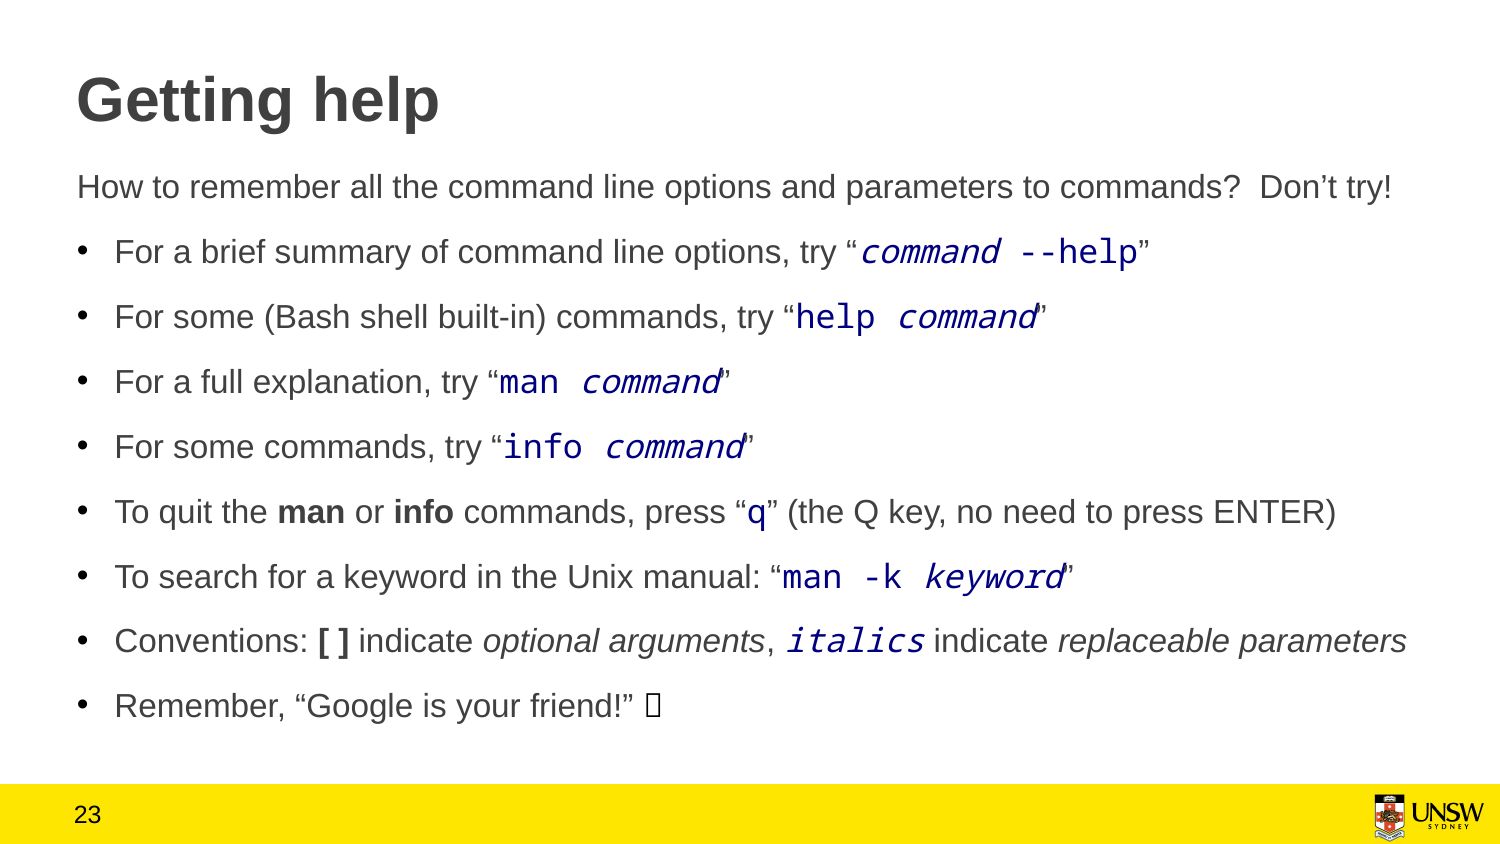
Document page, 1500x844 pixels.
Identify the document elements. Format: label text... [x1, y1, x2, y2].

picture [0, 784, 1500, 844]
title Getting help [76, 59, 1427, 136]
list How to remember all the command line options and parameters to commands? Don’t try! For a brief summary of command line options, try “command --help” For some (Bash shell built-in) commands, try “help command” For a full explanation, try “man command” For some commands, try “info command” To quit the man or info commands, press “q” (the Q key, no need to press ENTER) To search for a keyword in the Unix manual: “man -k keyword” Conventions: [ ] indicate optional arguments, italics indicate replaceable parameters Remember, “Google is your friend!”  [76, 165, 1424, 756]
text_box <number> [59, 791, 219, 839]
